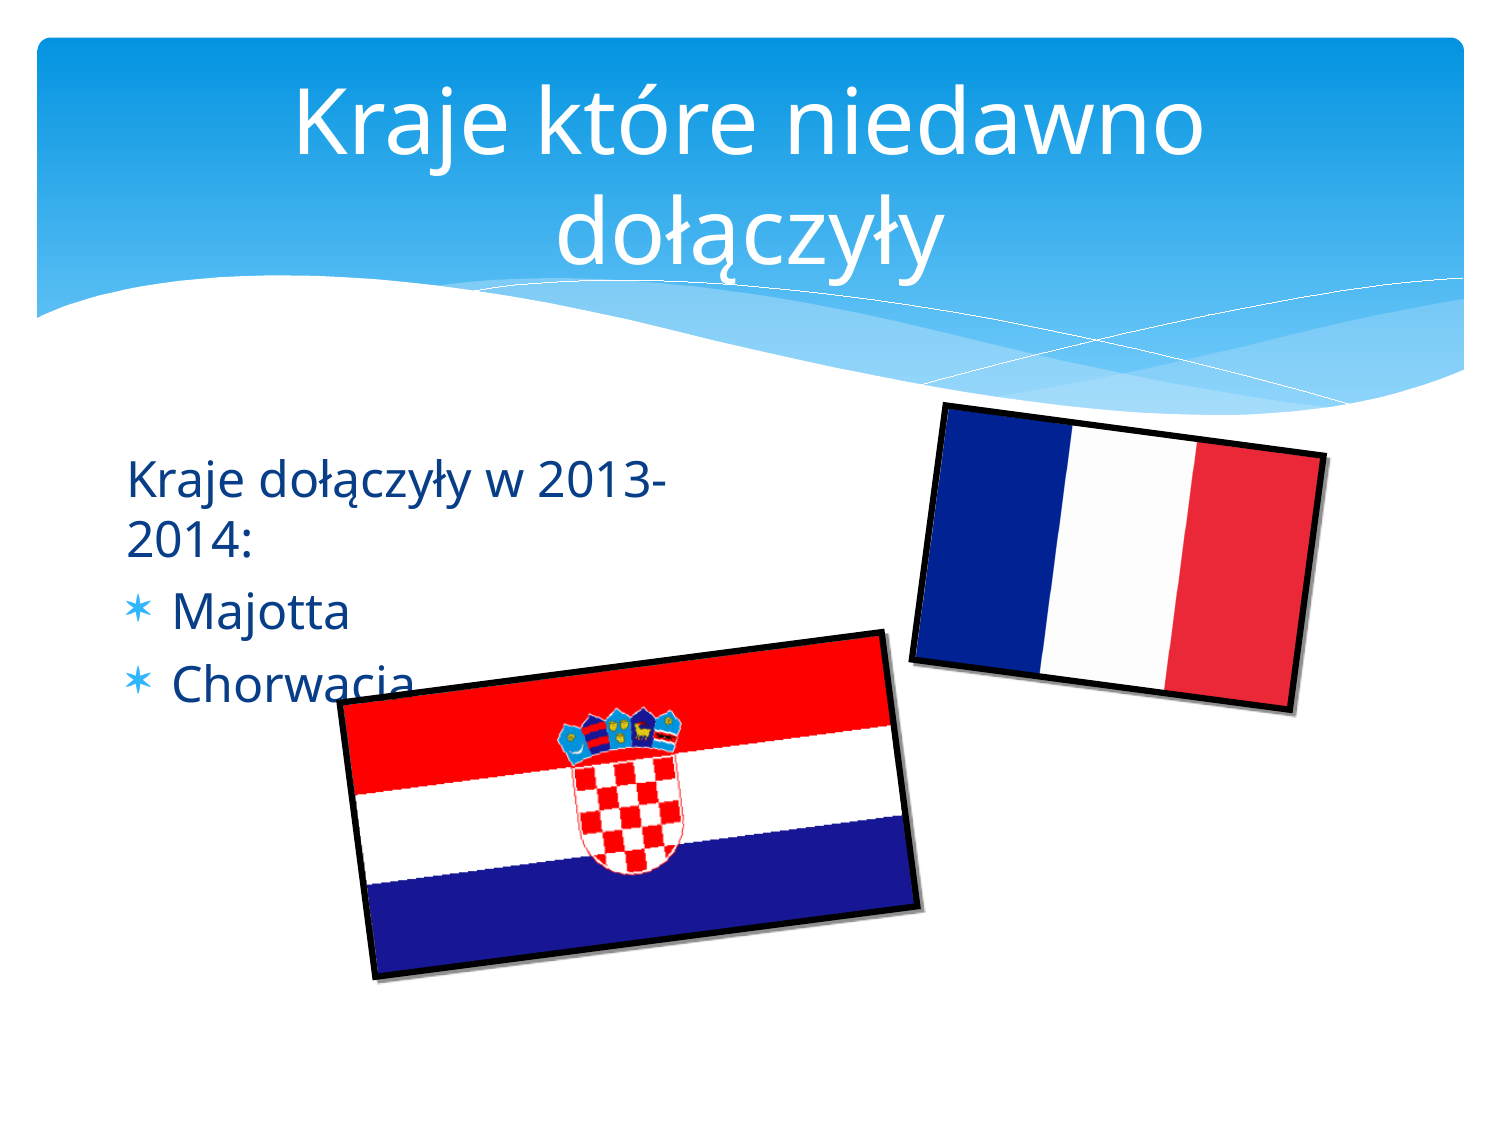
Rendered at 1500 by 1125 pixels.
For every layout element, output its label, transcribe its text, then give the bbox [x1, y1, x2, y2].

list Kraje dołączyły w 2013-2014: Majotta Chorwacja [111, 439, 739, 1006]
title Kraje które niedawno dołączyły [75, 55, 1426, 262]
picture [915, 408, 1321, 707]
picture [343, 635, 914, 974]
